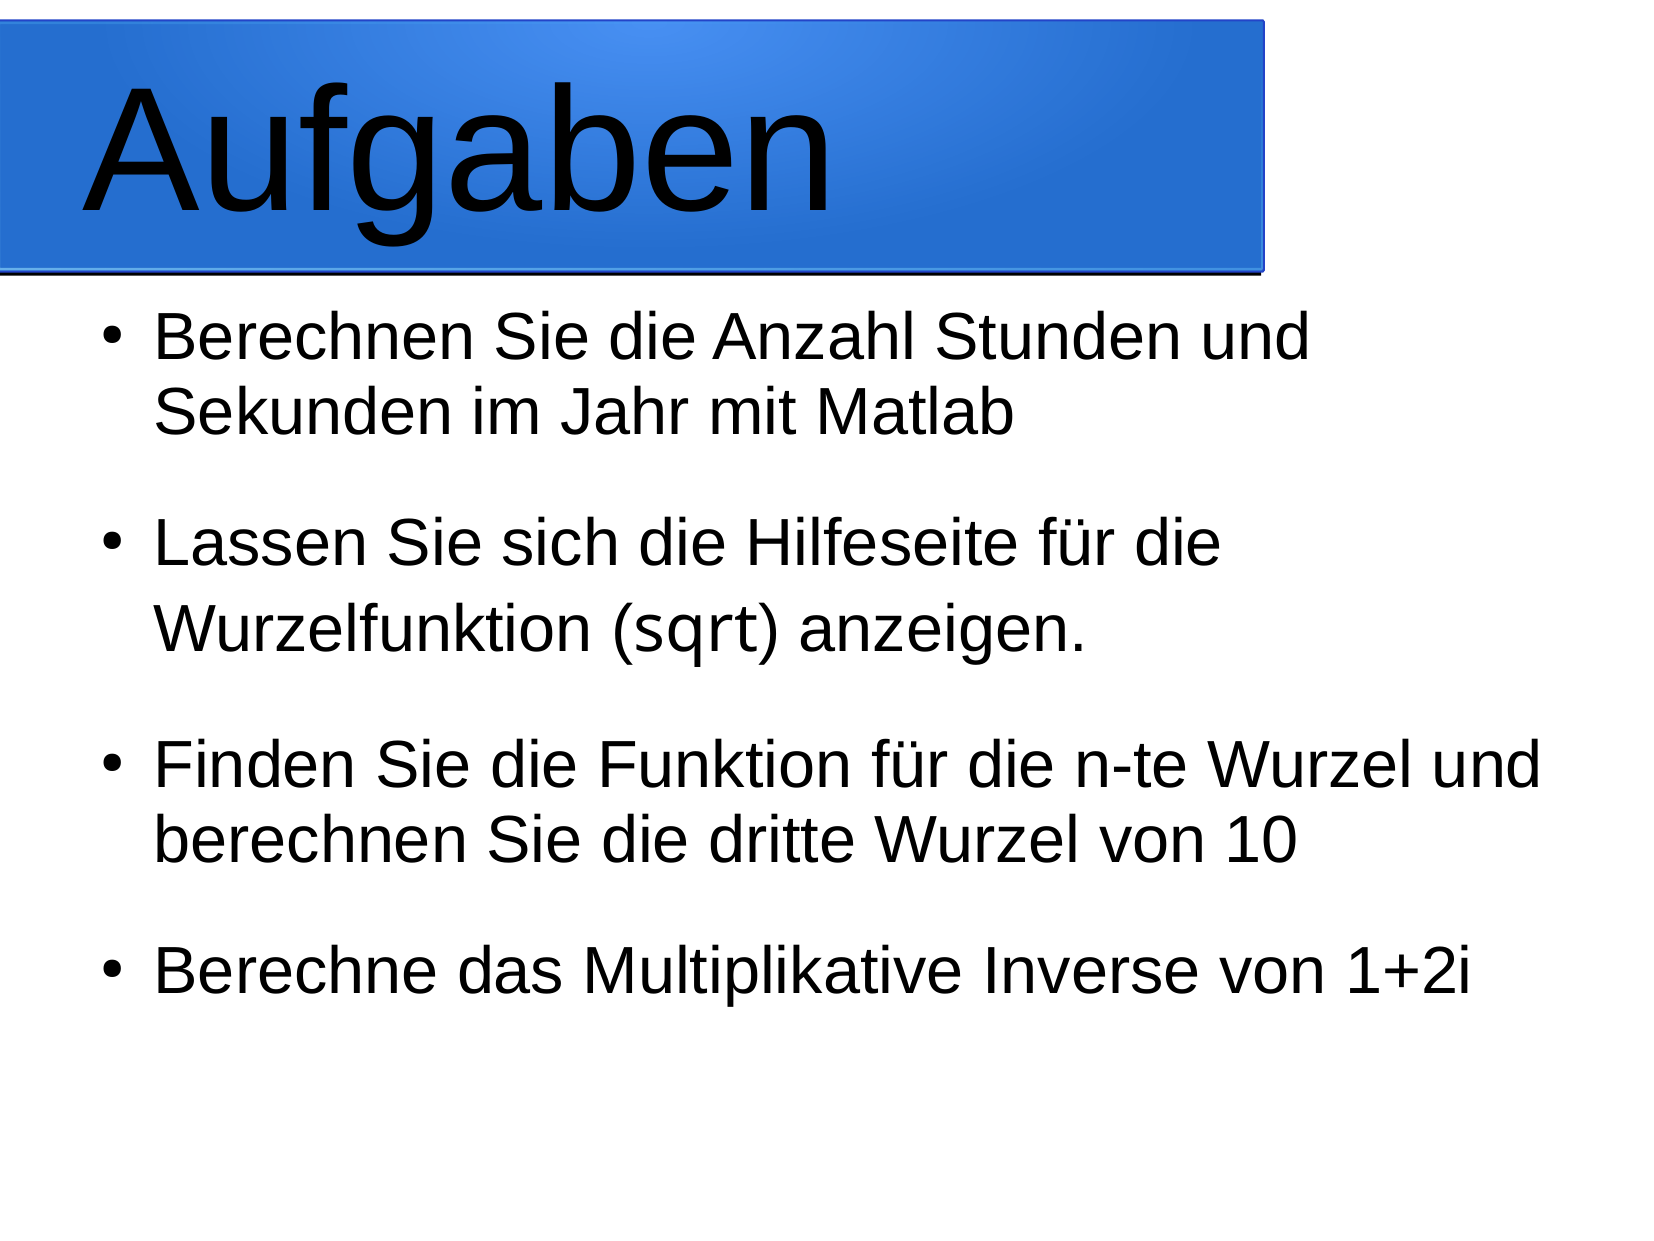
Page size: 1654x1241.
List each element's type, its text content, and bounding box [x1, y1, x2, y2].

list Berechnen Sie die Anzahl Stunden und Sekunden im Jahr mit Matlab Lassen Sie sich die Hilfeseite für die Wurzelfunktion (sqrt) anzeigen. Finden Sie die Funktion für die n-te Wurzel und berechnen Sie die dritte Wurzel von 10 Berechne das Multiplikative Inverse von 1+2i [82, 299, 1571, 1019]
title Aufgaben [82, 47, 1235, 252]
